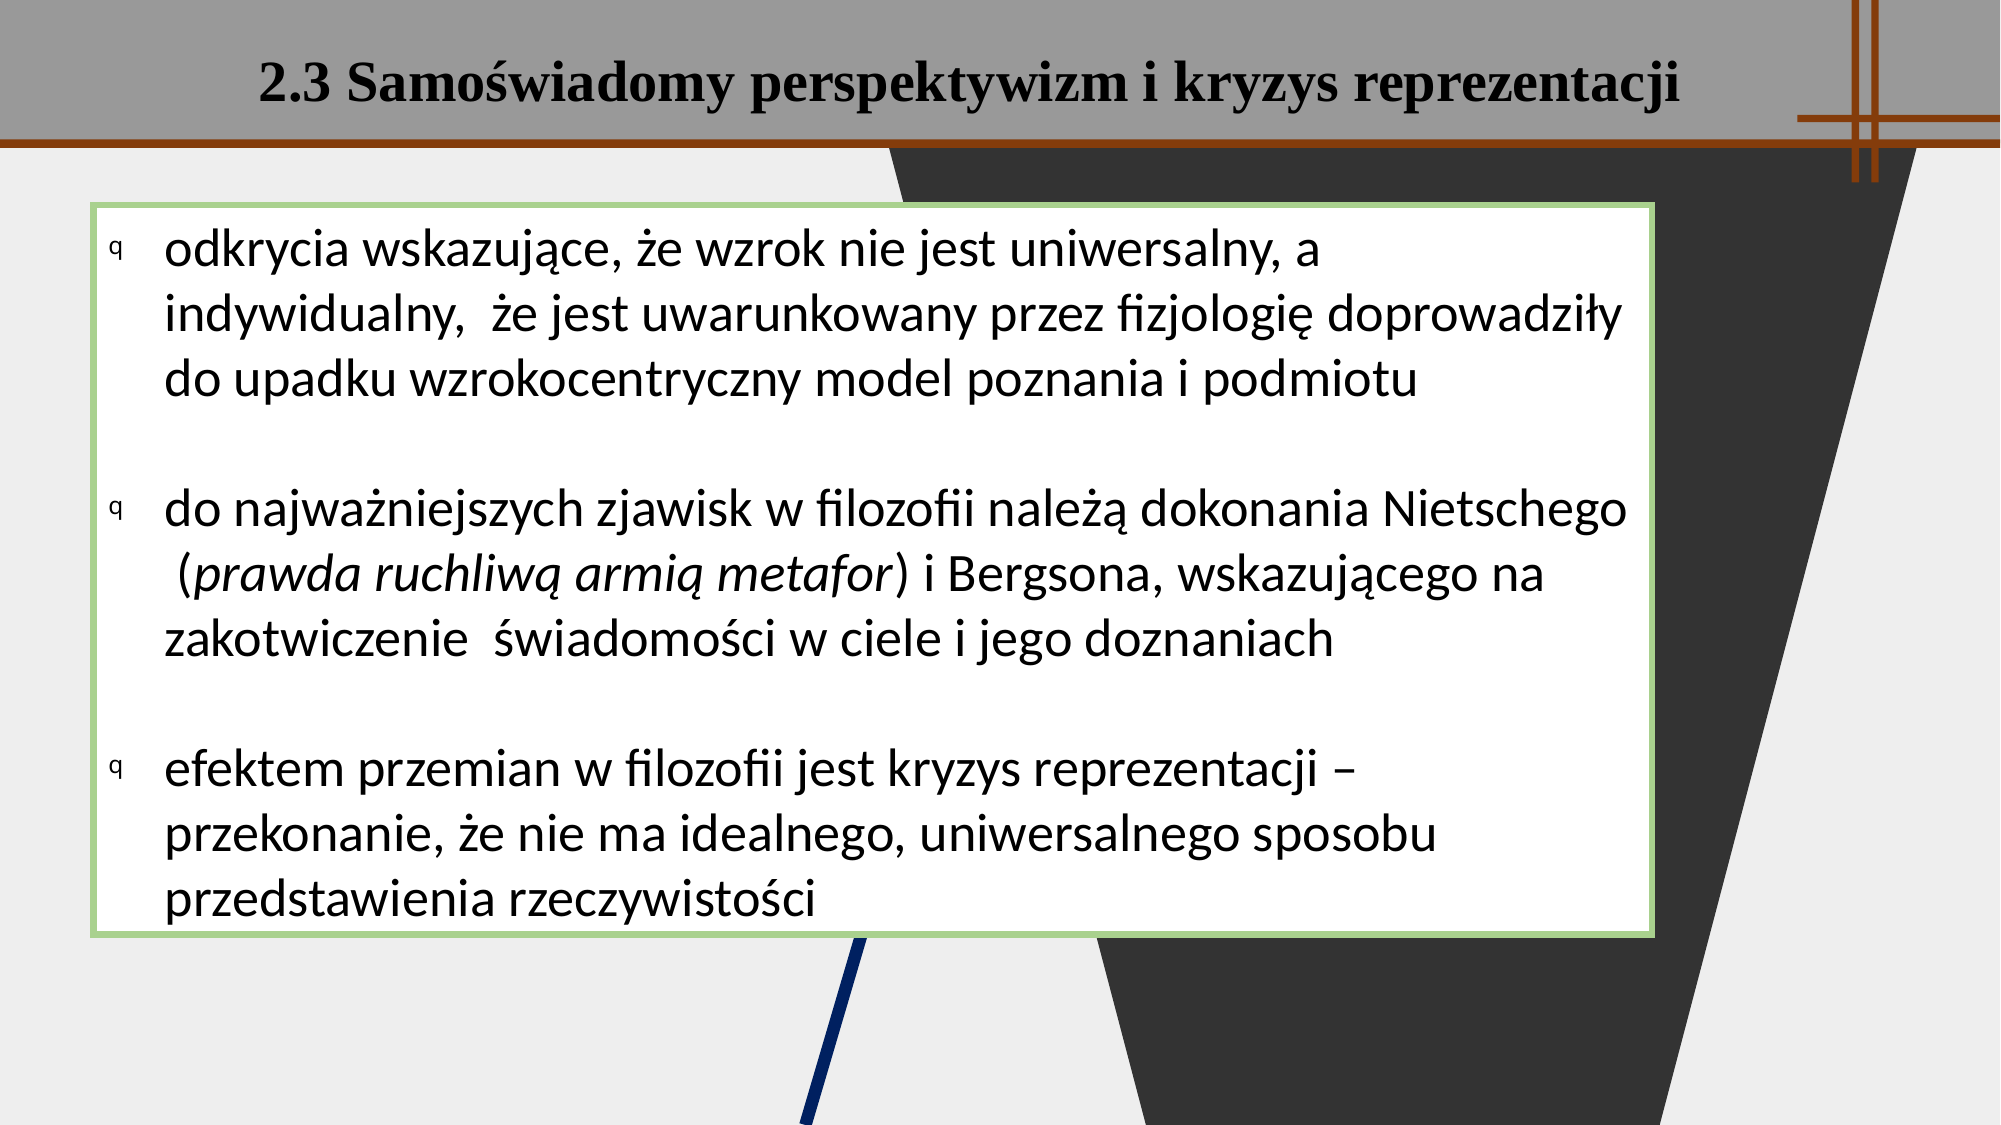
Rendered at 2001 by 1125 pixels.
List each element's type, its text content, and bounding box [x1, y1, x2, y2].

text_box odkrycia wskazujące, że wzrok nie jest uniwersalny, a indywidualny, że jest uwarunkowany przez fizjologię doprowadziły do upadku wzrokocentryczny model poznania i podmiotu do najważniejszych zjawisk w filozofii należą dokonania Nietschego (prawda ruchliwą armią metafor) i Bergsona, wskazującego na zakotwiczenie świadomości w ciele i jego doznaniach efektem przemian w filozofii jest kryzys reprezentacji – przekonanie, że nie ma idealnego, uniwersalnego sposobu przedstawienia rzeczywistości [93, 205, 1653, 935]
text_box [0, 0, 2001, 1125]
text_box 2.3 Samoświadomy perspektywizm i kryzys reprezentacji [126, 35, 1814, 121]
